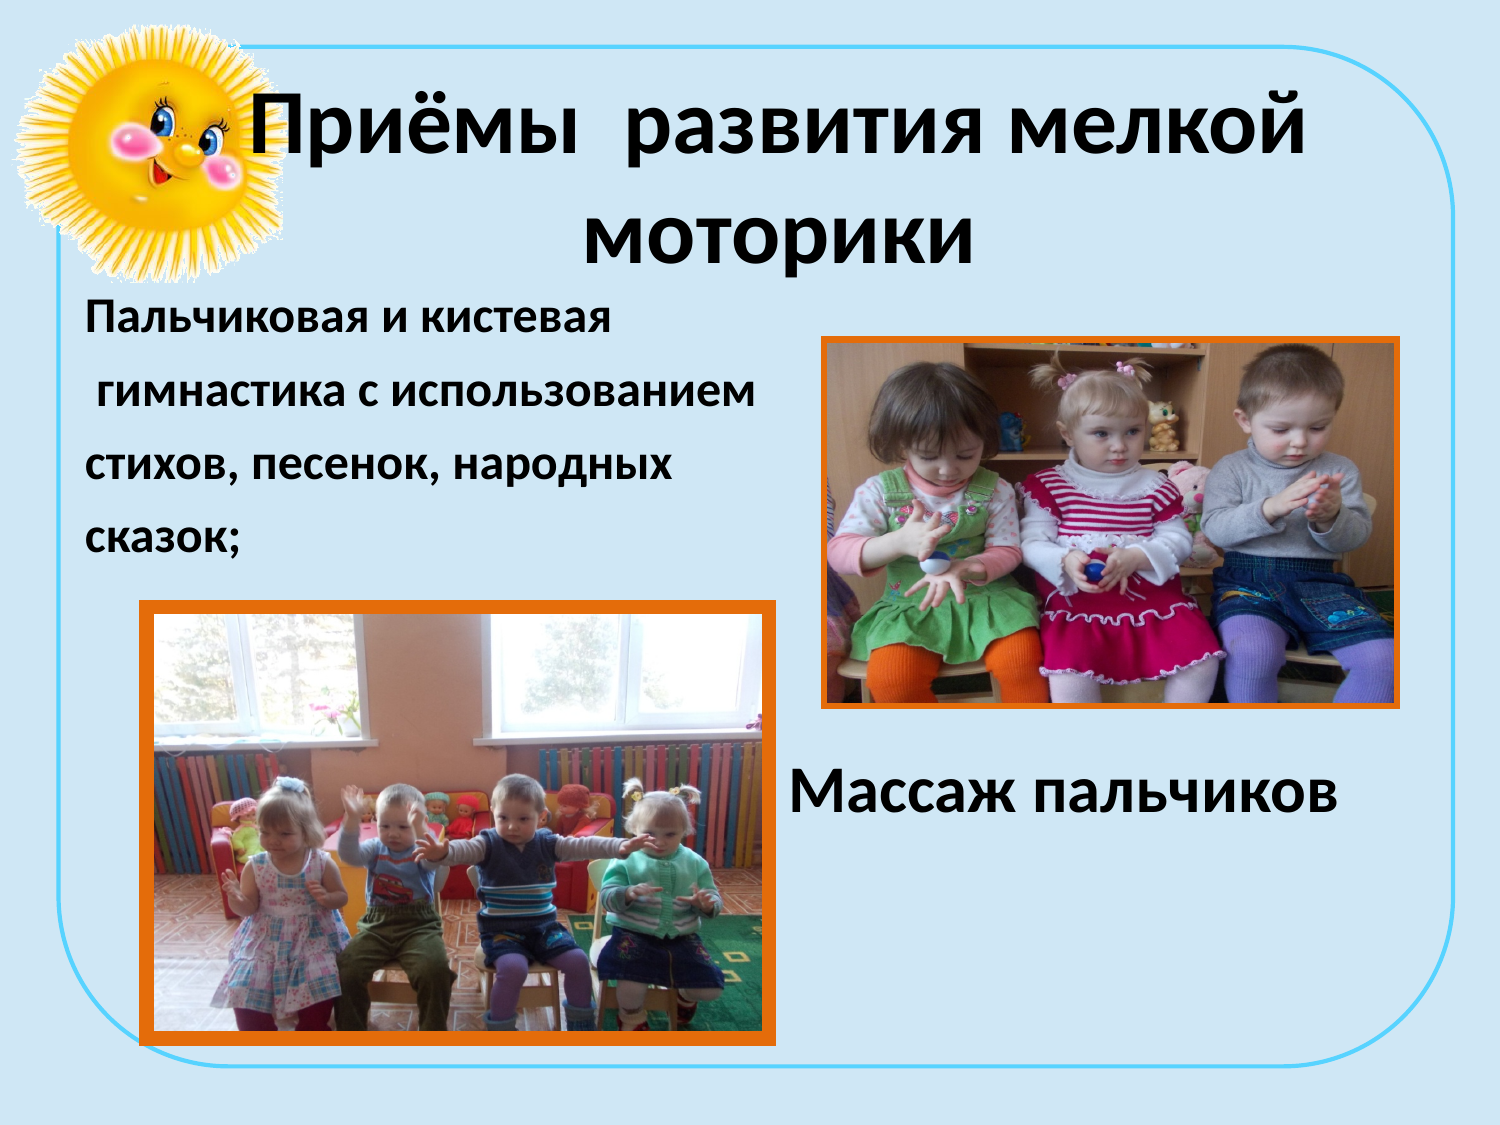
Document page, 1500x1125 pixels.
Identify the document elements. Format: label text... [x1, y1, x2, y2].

picture [153, 614, 762, 1032]
text_box Массаж пальчиков [773, 738, 1471, 834]
picture [11, 11, 340, 340]
picture [826, 342, 1394, 704]
title Приёмы развития мелкой моторики [58, 54, 1500, 196]
list Пальчиковая и кистевая гимнастика с использованием стихов, песенок, народных сказок; [70, 128, 1421, 1057]
